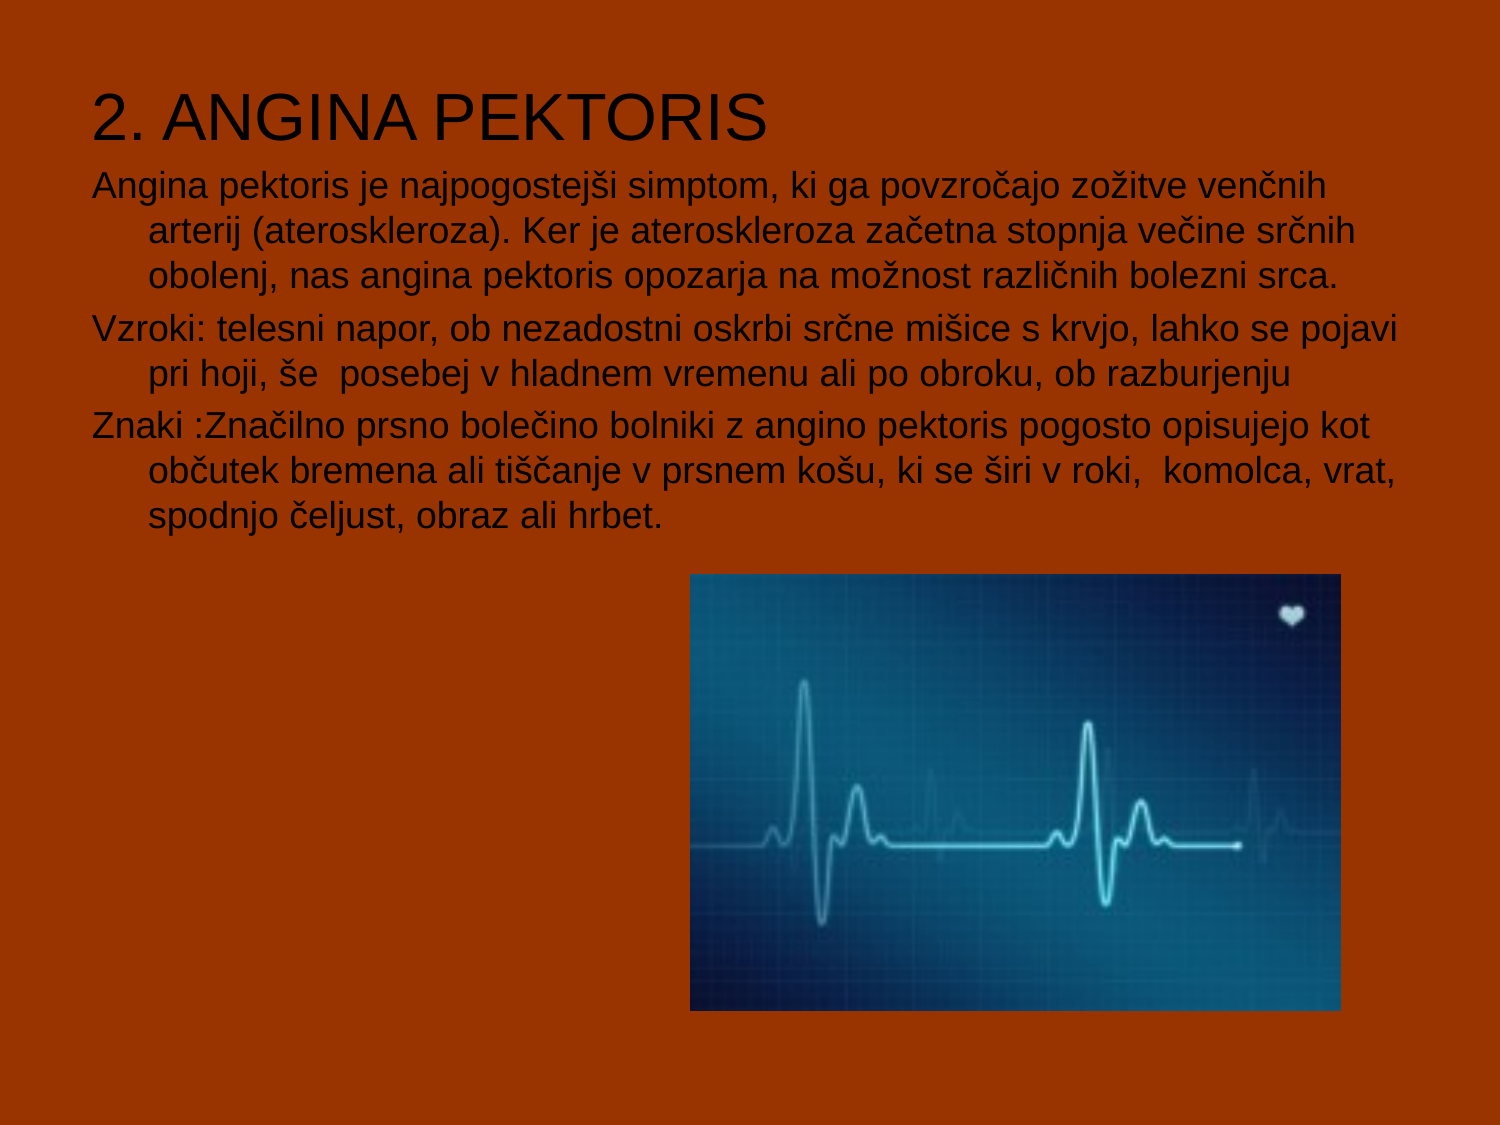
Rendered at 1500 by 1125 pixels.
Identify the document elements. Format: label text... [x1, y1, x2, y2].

picture [690, 574, 1341, 1011]
list 2. ANGINA PEKTORIS Angina pektoris je najpogostejši simptom, ki ga povzročajo zožitve venčnih arterij (ateroskleroza). Ker je ateroskleroza začetna stopnja večine srčnih obolenj, nas angina pektoris opozarja na možnost različnih bolezni srca. Vzroki: telesni napor, ob nezadostni oskrbi srčne mišice s krvjo, lahko se pojavi pri hoji, še posebej v hladnem vremenu ali po obroku, ob razburjenju Znaki :Značilno prsno bolečino bolniki z angino pektoris pogosto opisujejo kot občutek bremena ali tiščanje v prsnem košu, ki se širi v roki, komolca, vrat, spodnjo čeljust, obraz ali hrbet. [76, 66, 1427, 809]
